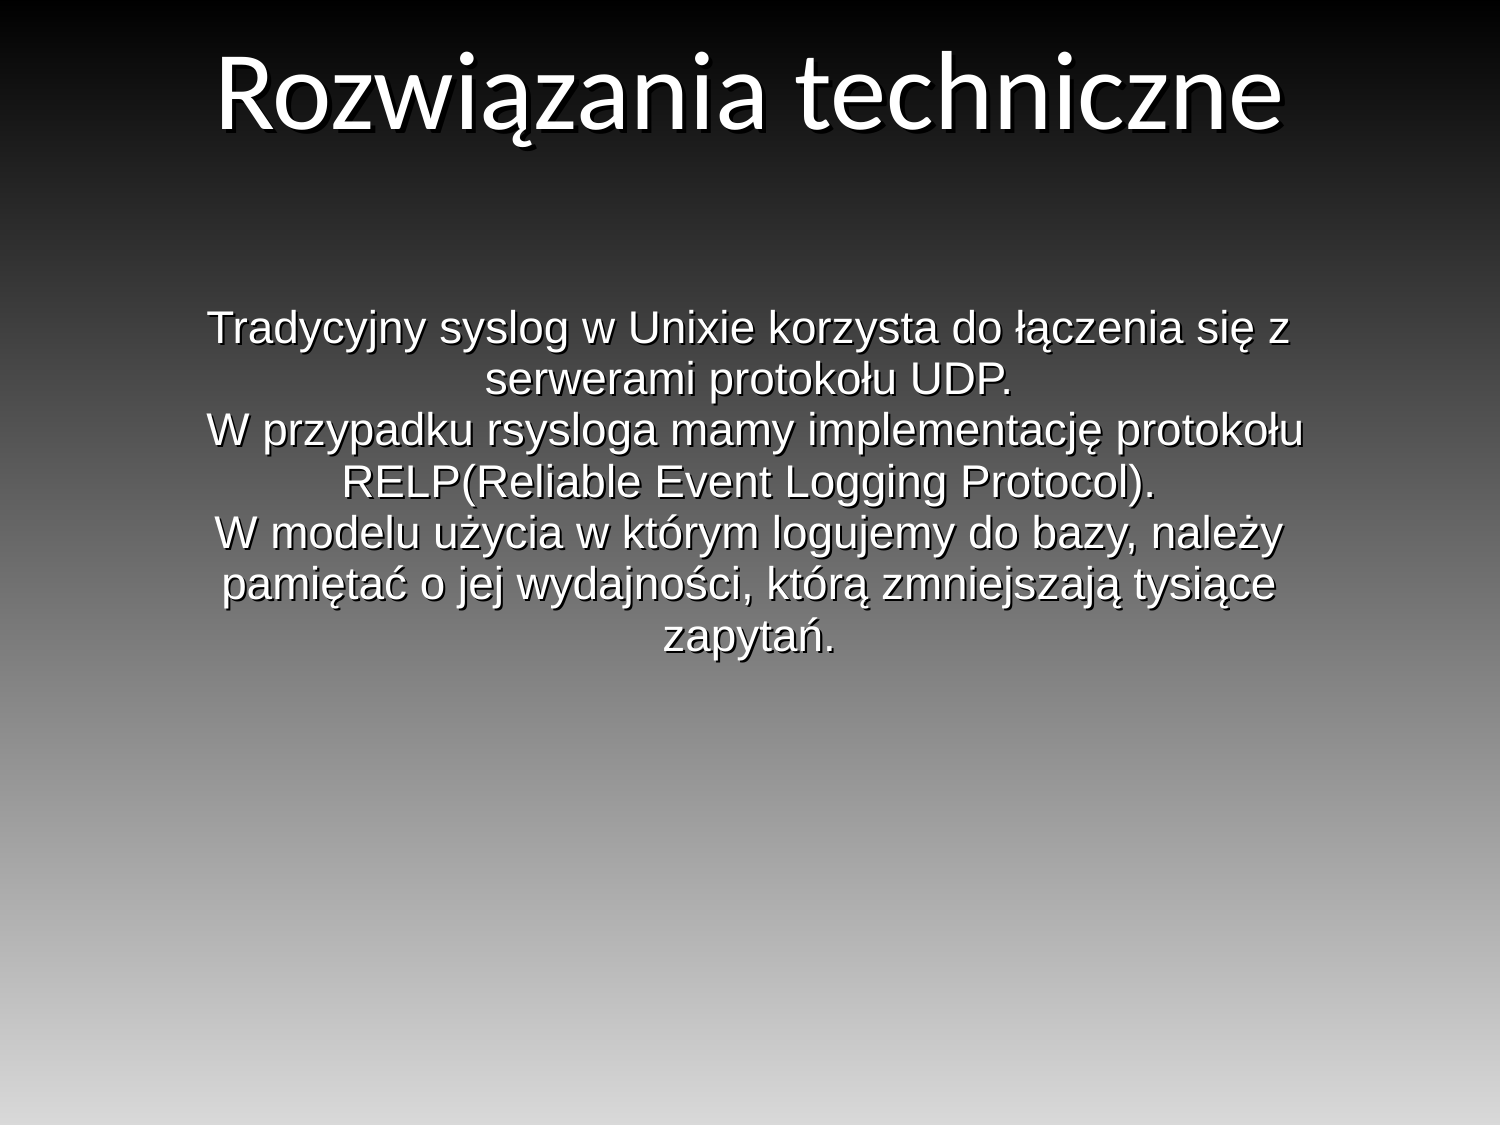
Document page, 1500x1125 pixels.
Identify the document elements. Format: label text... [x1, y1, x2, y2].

title Rozwiązania techniczne [75, 33, 1425, 244]
subtitle Tradycyjny syslog w Unixie korzysta do łączenia się z serwerami protokołu UDP. W przypadku rsysloga mamy implementację protokołu RELP(Reliable Event Logging Protocol). W modelu użycia w którym logujemy do bazy, należy pamiętać o jej wydajności, którą zmniejszają tysiące zapytań. [140, 295, 1359, 822]
